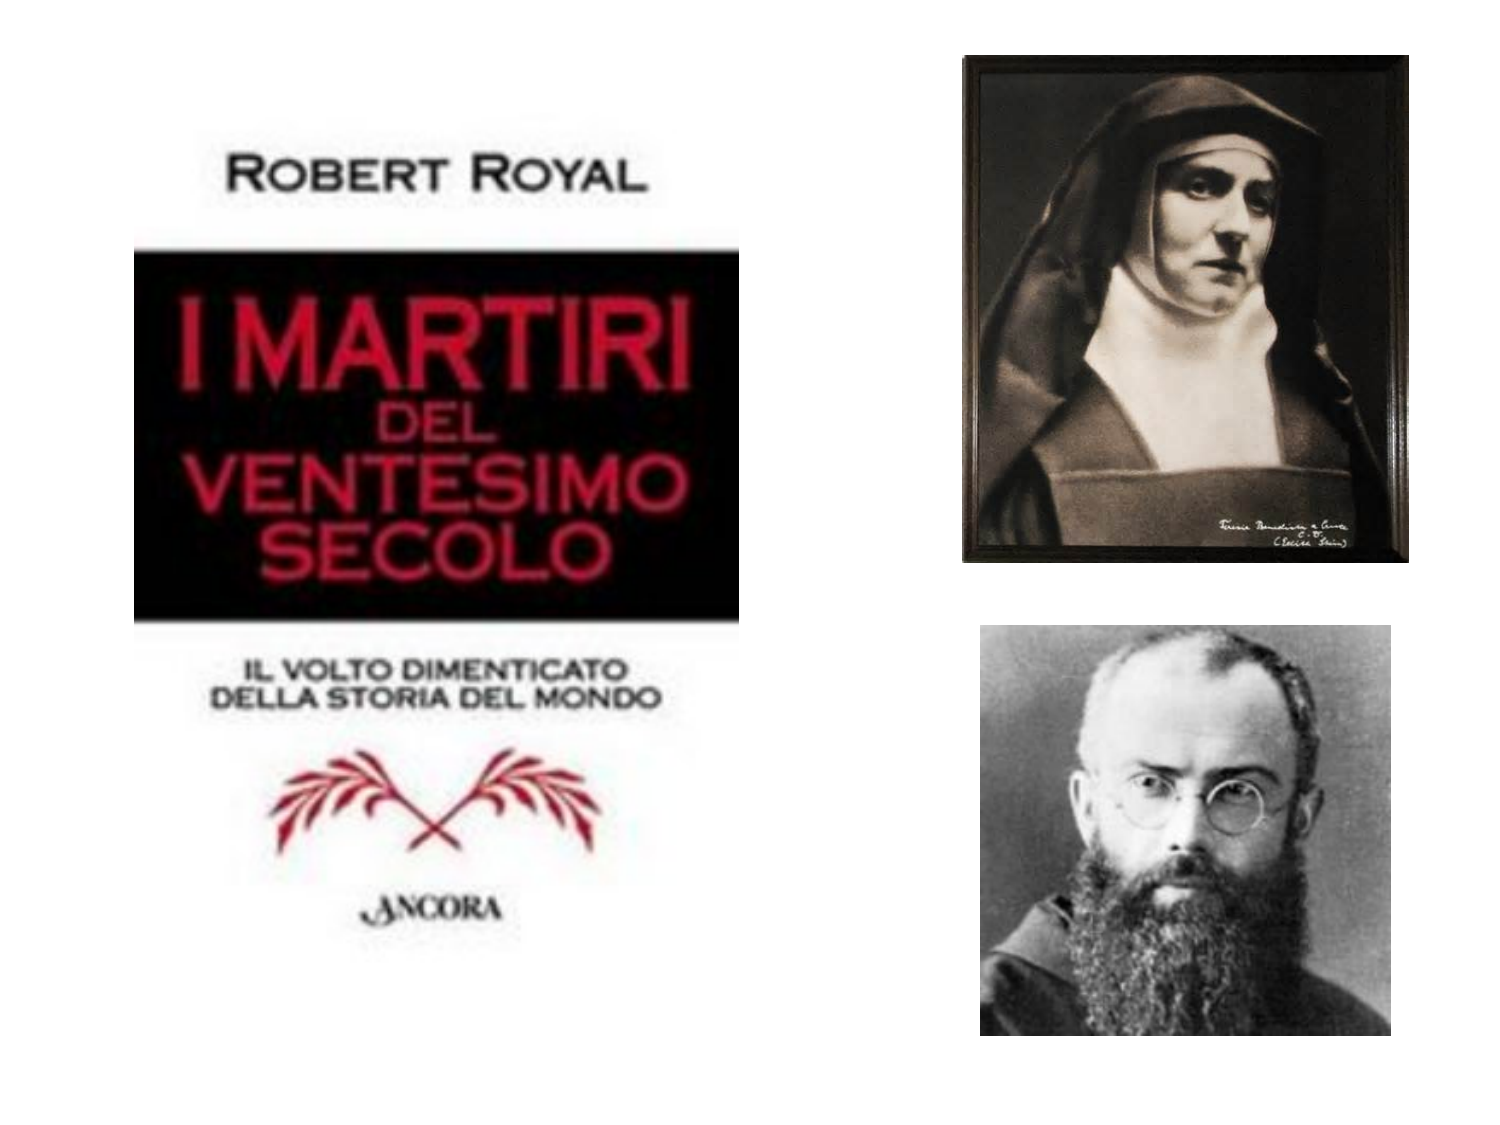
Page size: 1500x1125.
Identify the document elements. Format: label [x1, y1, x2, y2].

picture [980, 625, 1391, 1036]
picture [962, 55, 1409, 563]
picture [134, 112, 739, 970]
